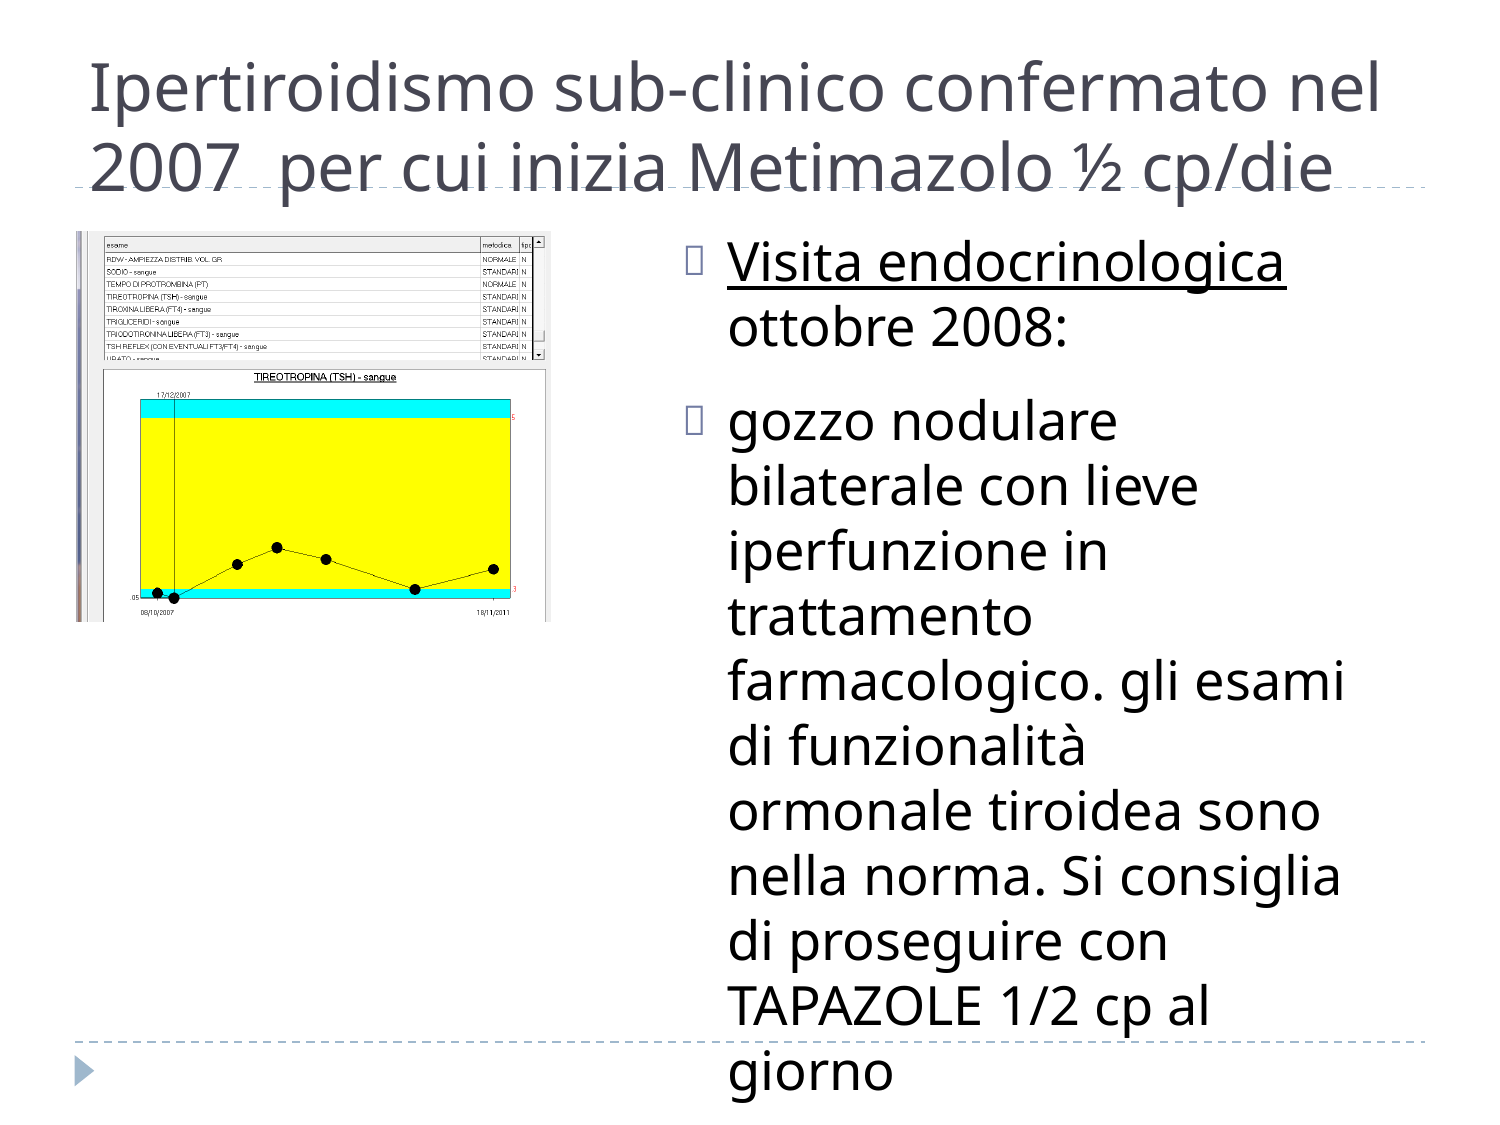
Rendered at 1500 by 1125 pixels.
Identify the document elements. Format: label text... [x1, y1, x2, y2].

list Visita endocrinologica ottobre 2008: gozzo nodulare bilaterale con lieve iperfunzione in trattamento farmacologico. gli esami di funzionalità ormonale tiroidea sono nella norma. Si consiglia di proseguire con TAPAZOLE 1/2 cp al giorno [667, 219, 1365, 1030]
picture [76, 231, 551, 622]
title Ipertiroidismo sub-clinico confermato nel 2007 per cui inizia Metimazolo ½ cp/die [75, 37, 1425, 188]
